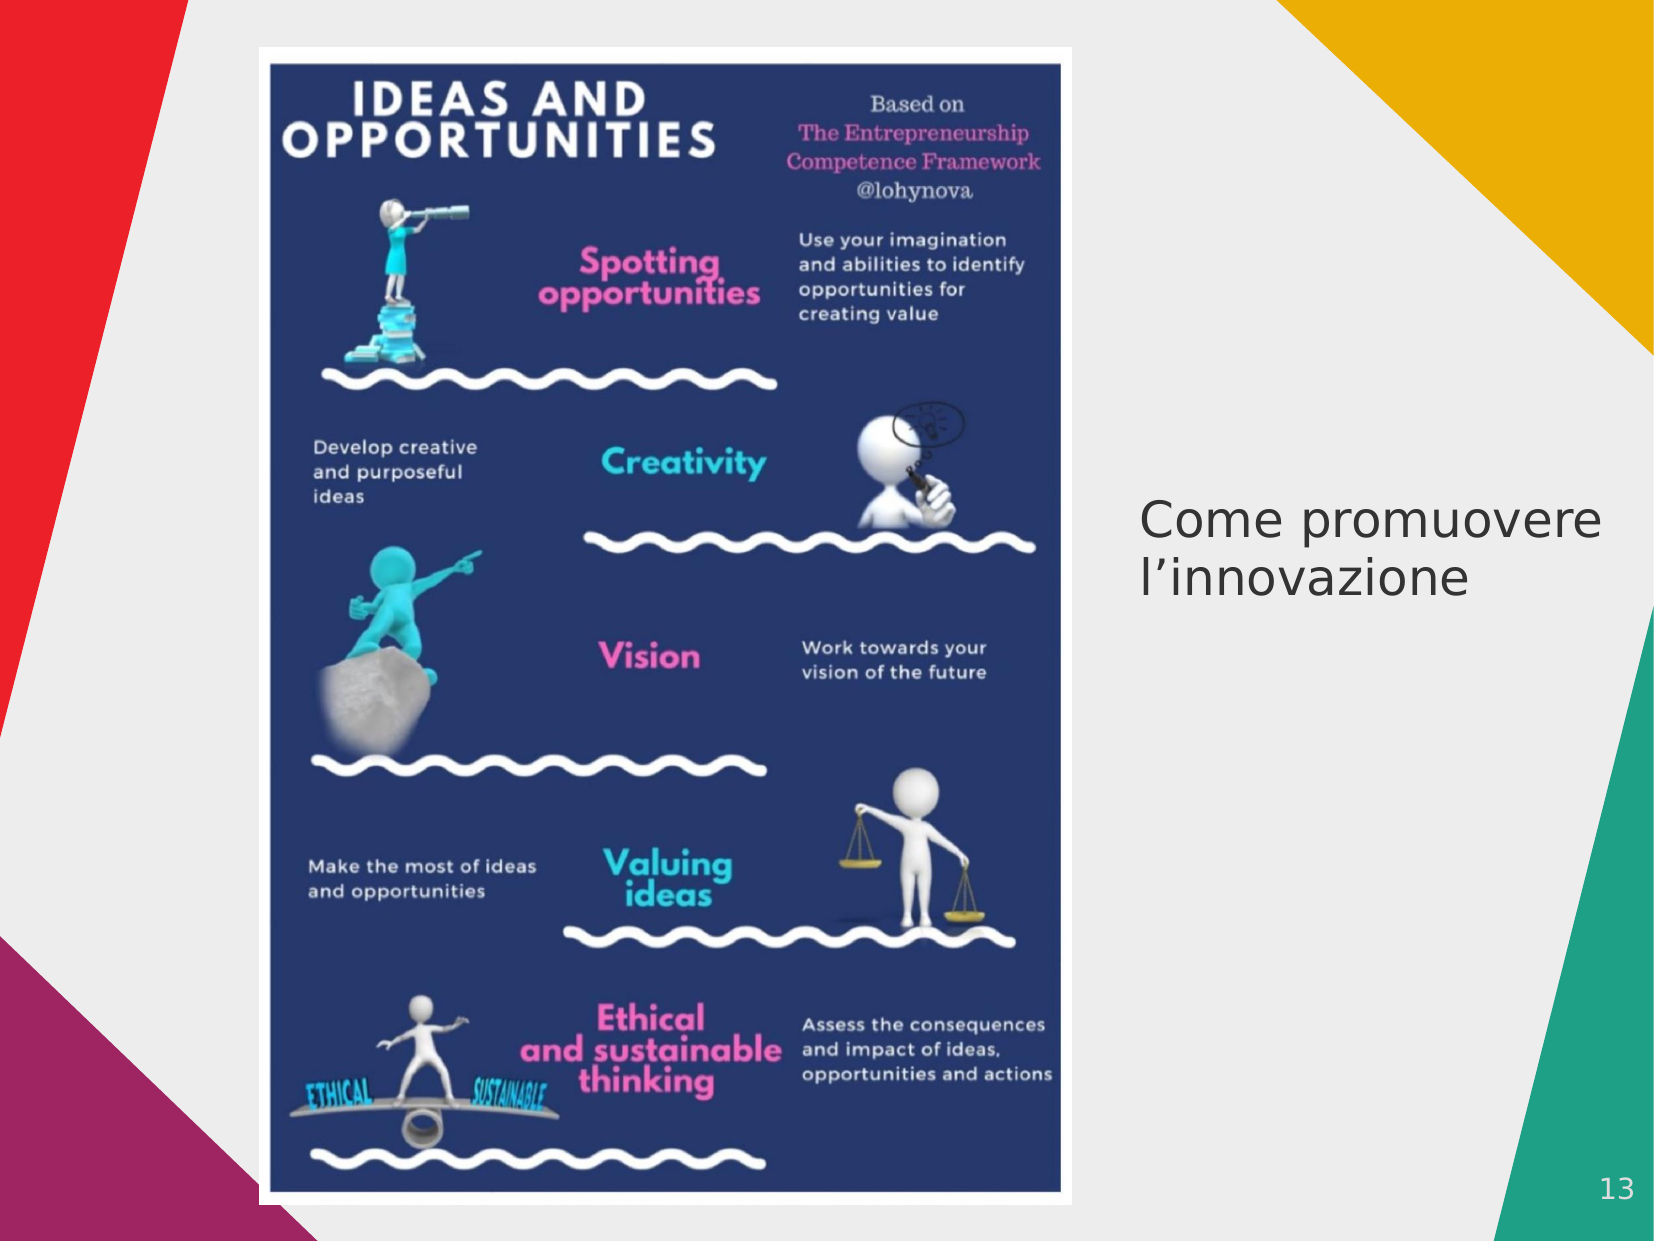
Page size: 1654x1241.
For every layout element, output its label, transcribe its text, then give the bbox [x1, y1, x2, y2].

title Come promuovere l’innovazione [1139, 401, 1607, 697]
picture [259, 47, 1072, 1205]
